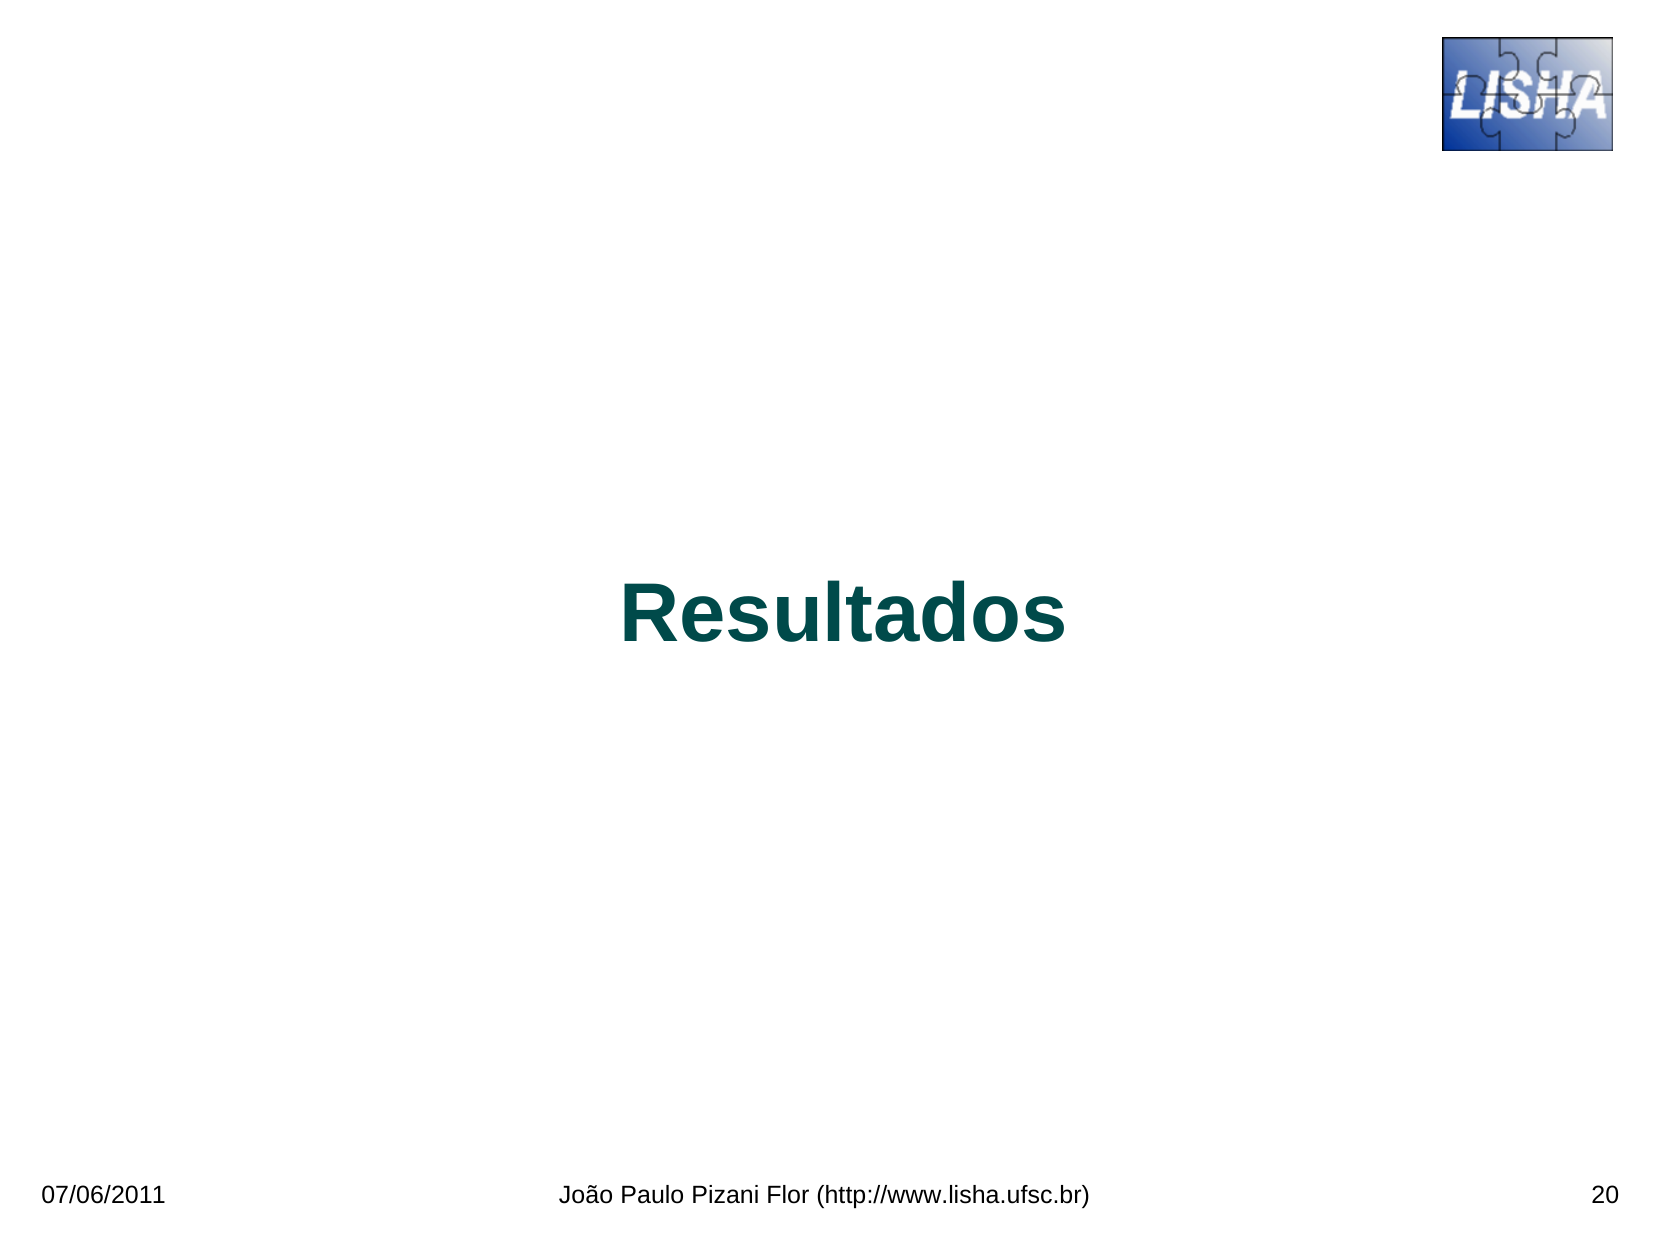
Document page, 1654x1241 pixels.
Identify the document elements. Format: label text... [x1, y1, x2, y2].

picture [1442, 37, 1613, 151]
title Resultados [150, 562, 1538, 676]
